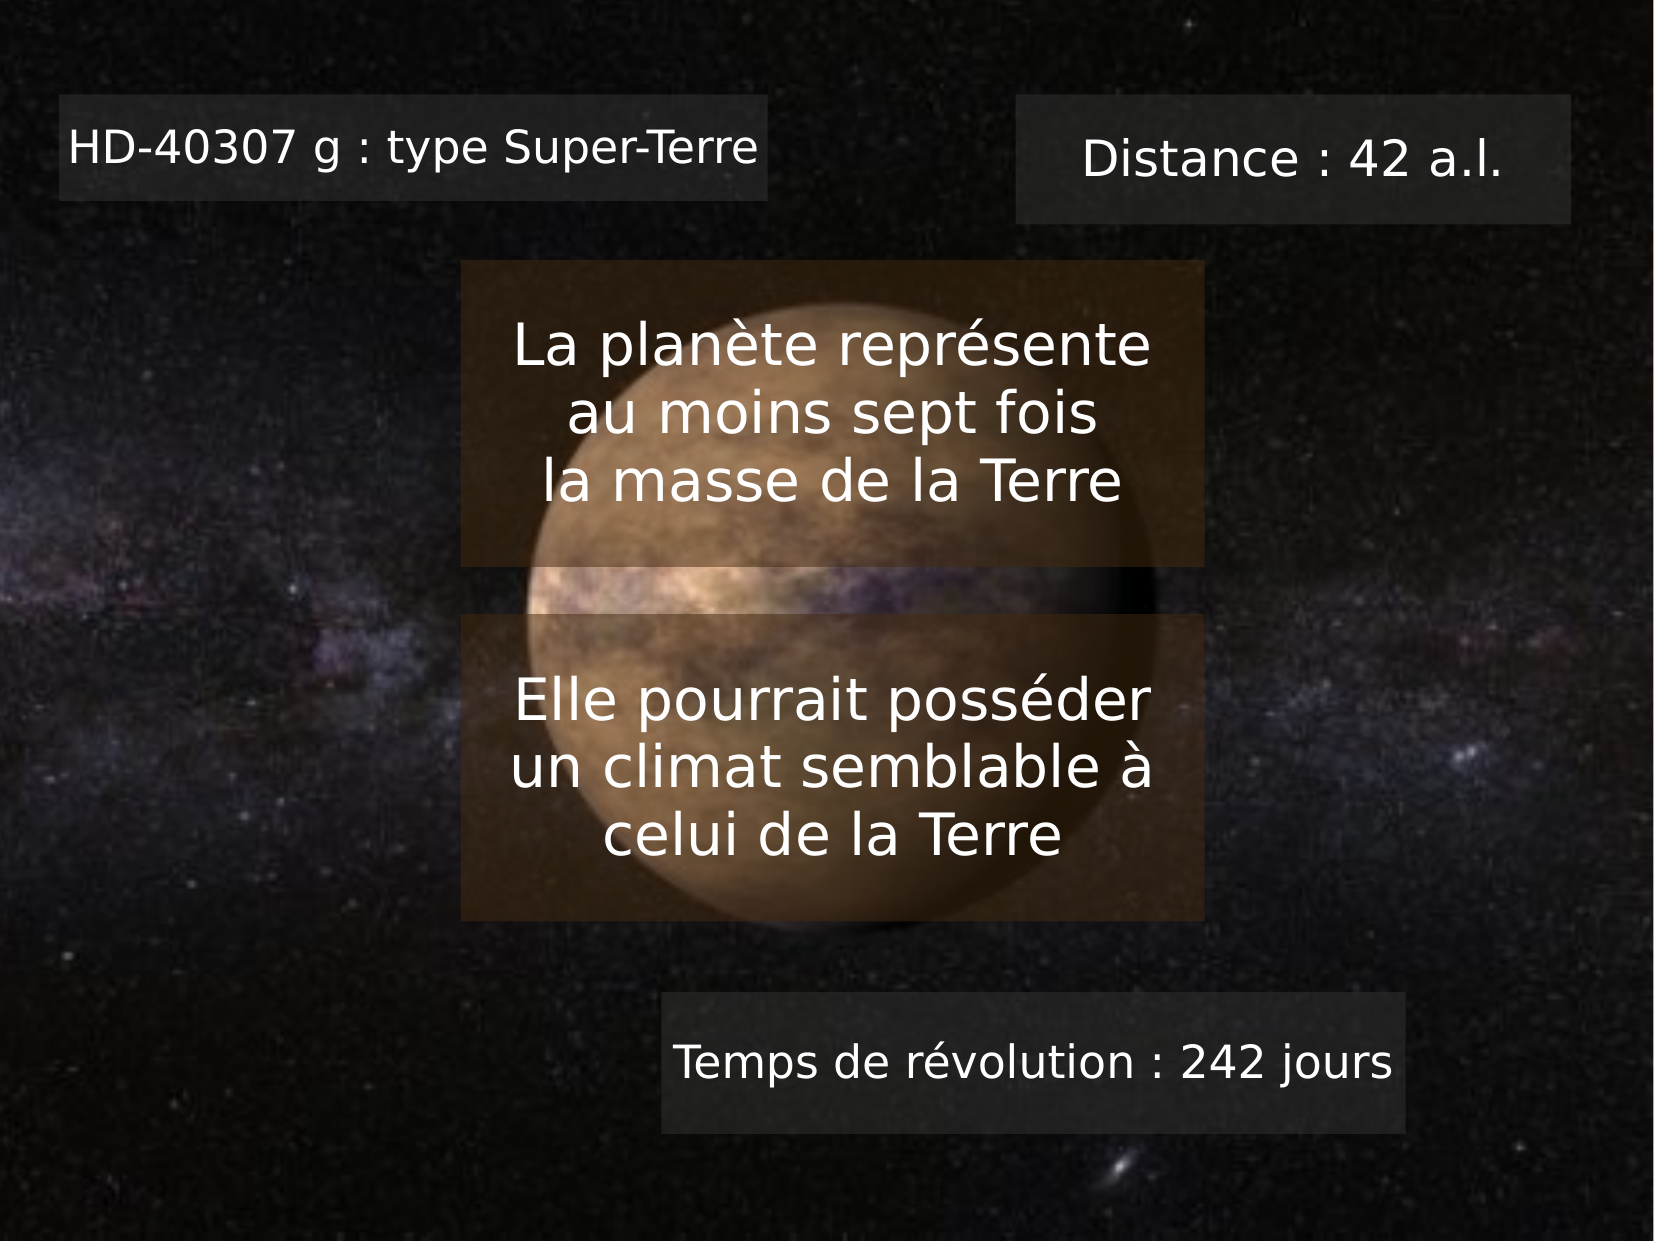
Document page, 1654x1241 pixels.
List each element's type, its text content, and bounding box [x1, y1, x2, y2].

picture [0, 0, 1654, 1241]
text_box HD-40307 g : type Super-Terre [59, 94, 768, 201]
text_box Distance : 42 a.l. [1015, 94, 1571, 225]
text_box Temps de révolution : 242 jours [661, 992, 1406, 1134]
text_box La planète représente au moins sept fois la masse de la Terre [460, 259, 1205, 567]
text_box Elle pourrait posséder un climat semblable à celui de la Terre [460, 614, 1205, 922]
